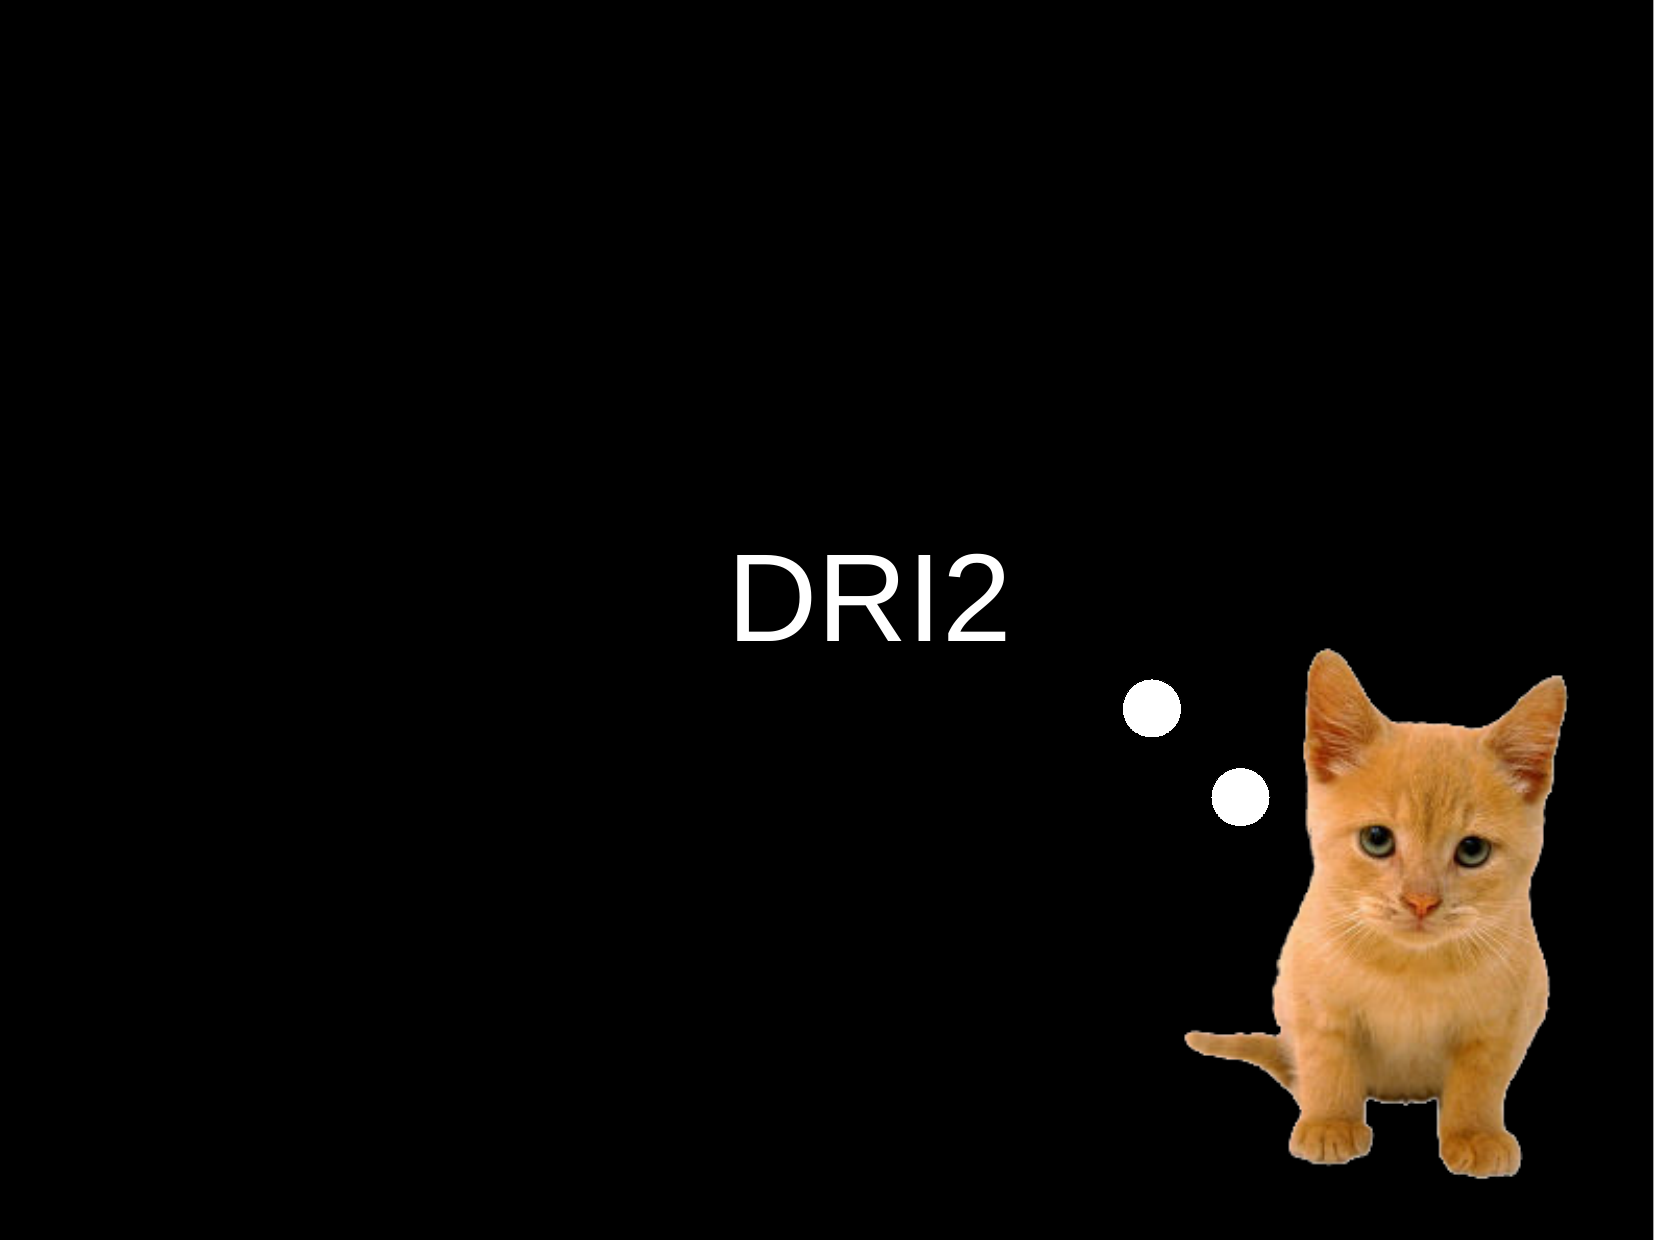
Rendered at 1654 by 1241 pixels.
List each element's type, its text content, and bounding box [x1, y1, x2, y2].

text_box DRI2 [712, 520, 1027, 676]
text_box [1210, 767, 1271, 827]
text_box [1122, 678, 1182, 738]
picture [937, 600, 1654, 1225]
